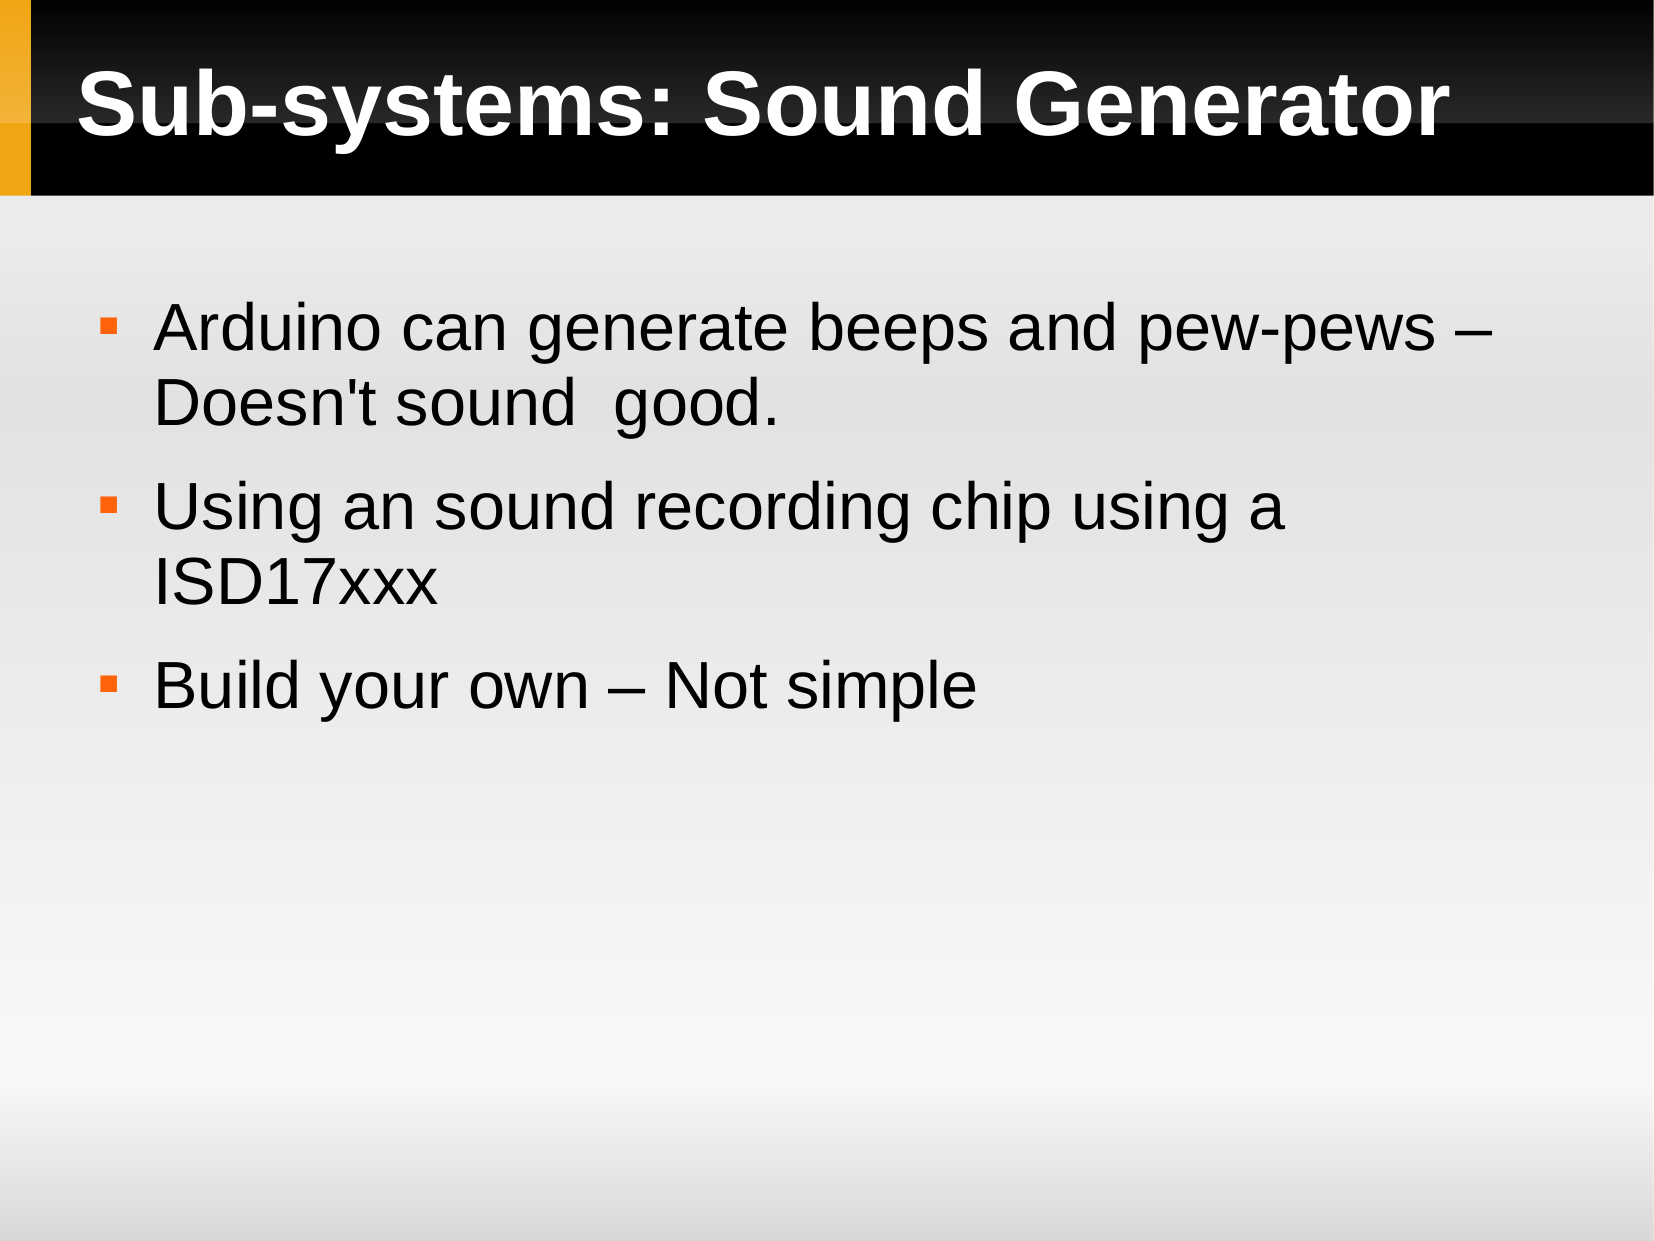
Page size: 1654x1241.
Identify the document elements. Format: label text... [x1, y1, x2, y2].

list Arduino can generate beeps and pew-pews – Doesn't sound good. Using an sound recording chip using a ISD17xxx Build your own – Not simple [82, 290, 1571, 1094]
title Sub-systems: Sound Generator [76, 7, 1565, 200]
picture [0, 0, 1654, 1241]
